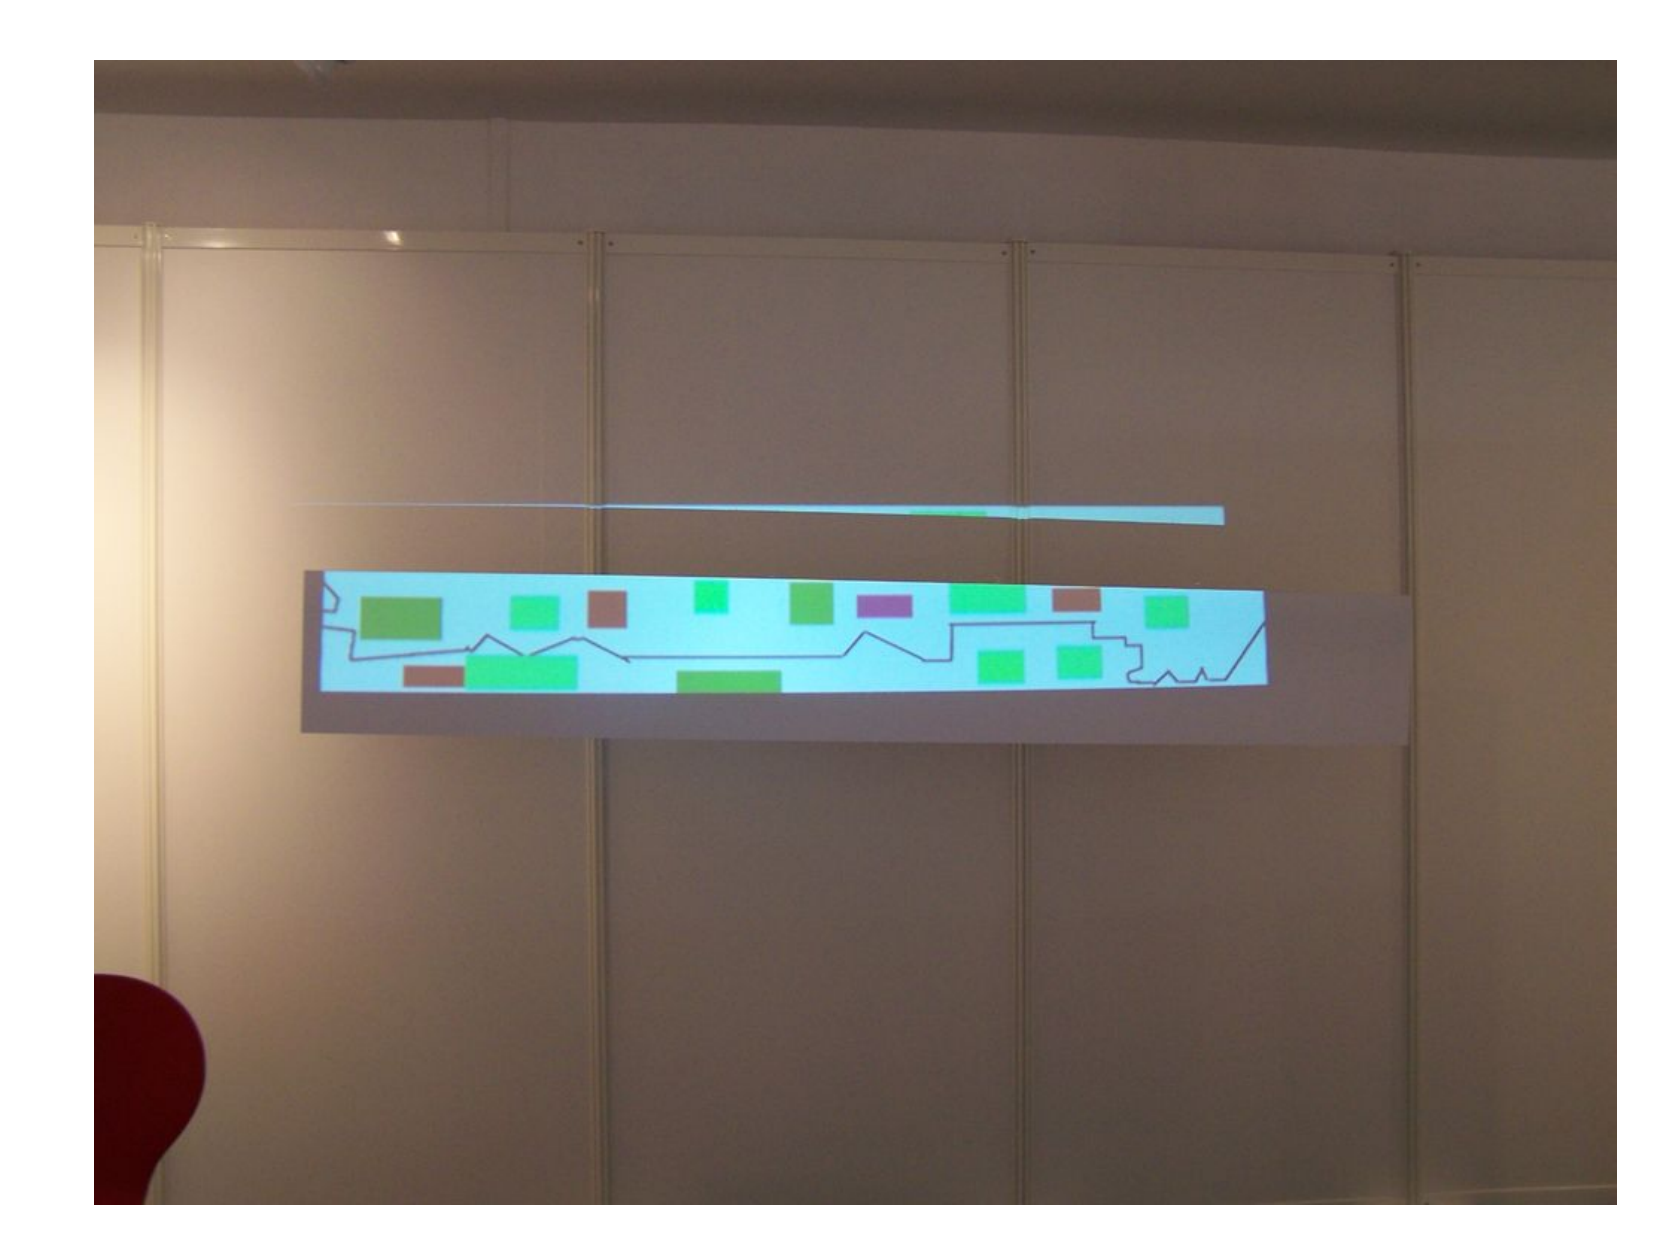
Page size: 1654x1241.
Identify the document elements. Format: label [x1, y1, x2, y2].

picture [94, 60, 1617, 1205]
